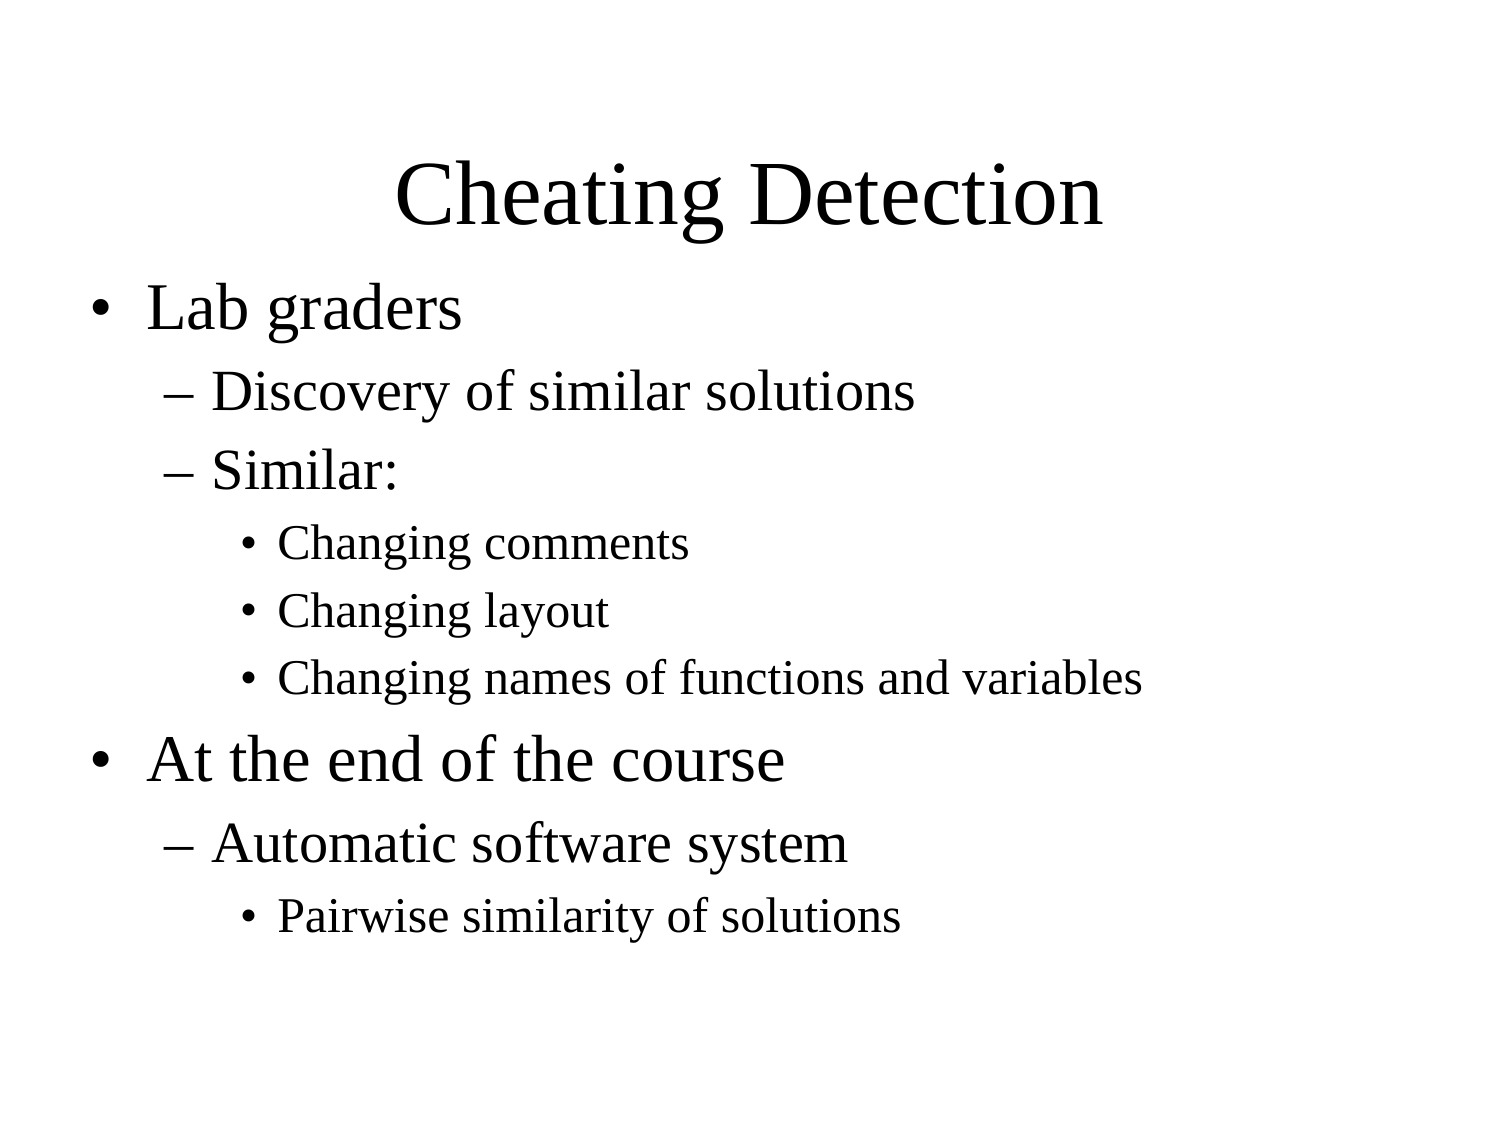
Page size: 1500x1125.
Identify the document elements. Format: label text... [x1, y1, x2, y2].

title Cheating Detection [112, 99, 1388, 262]
list Lab graders Discovery of similar solutions Similar: Changing comments Changing layout Changing names of functions and variables At the end of the course Automatic software system Pairwise similarity of solutions [75, 262, 1426, 1071]
